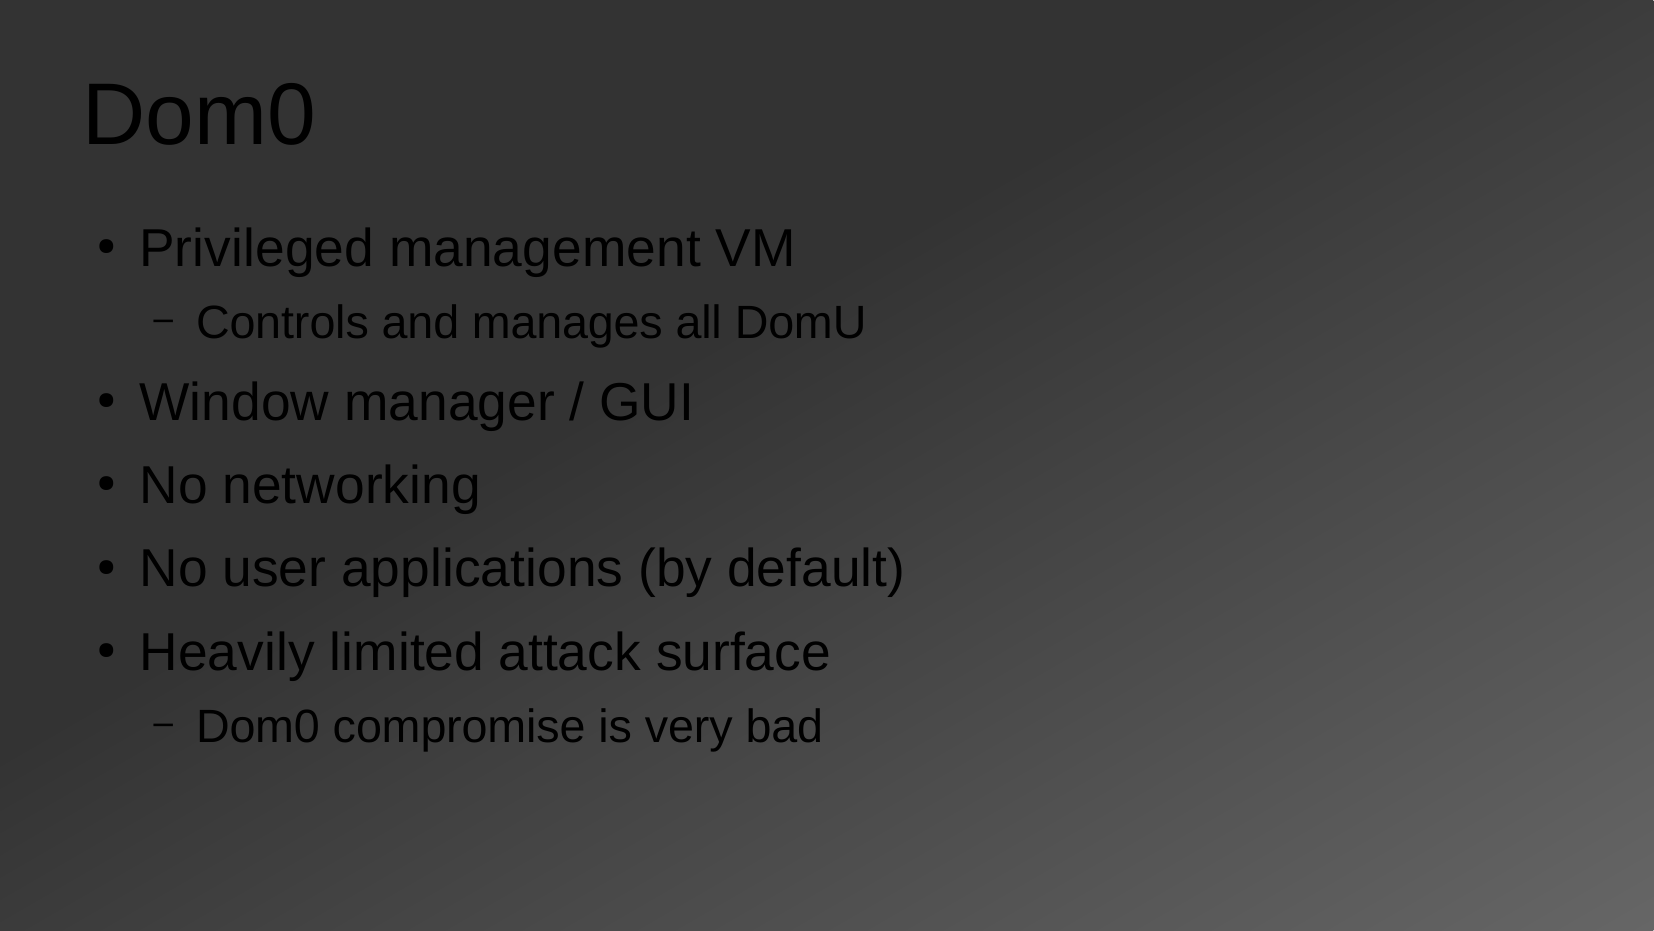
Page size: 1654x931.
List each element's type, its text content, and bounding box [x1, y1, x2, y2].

title Dom0 [82, 37, 1571, 193]
list Privileged management VM Controls and manages all DomU Window manager / GUI No networking No user applications (by default) Heavily limited attack surface Dom0 compromise is very bad [82, 217, 1571, 758]
